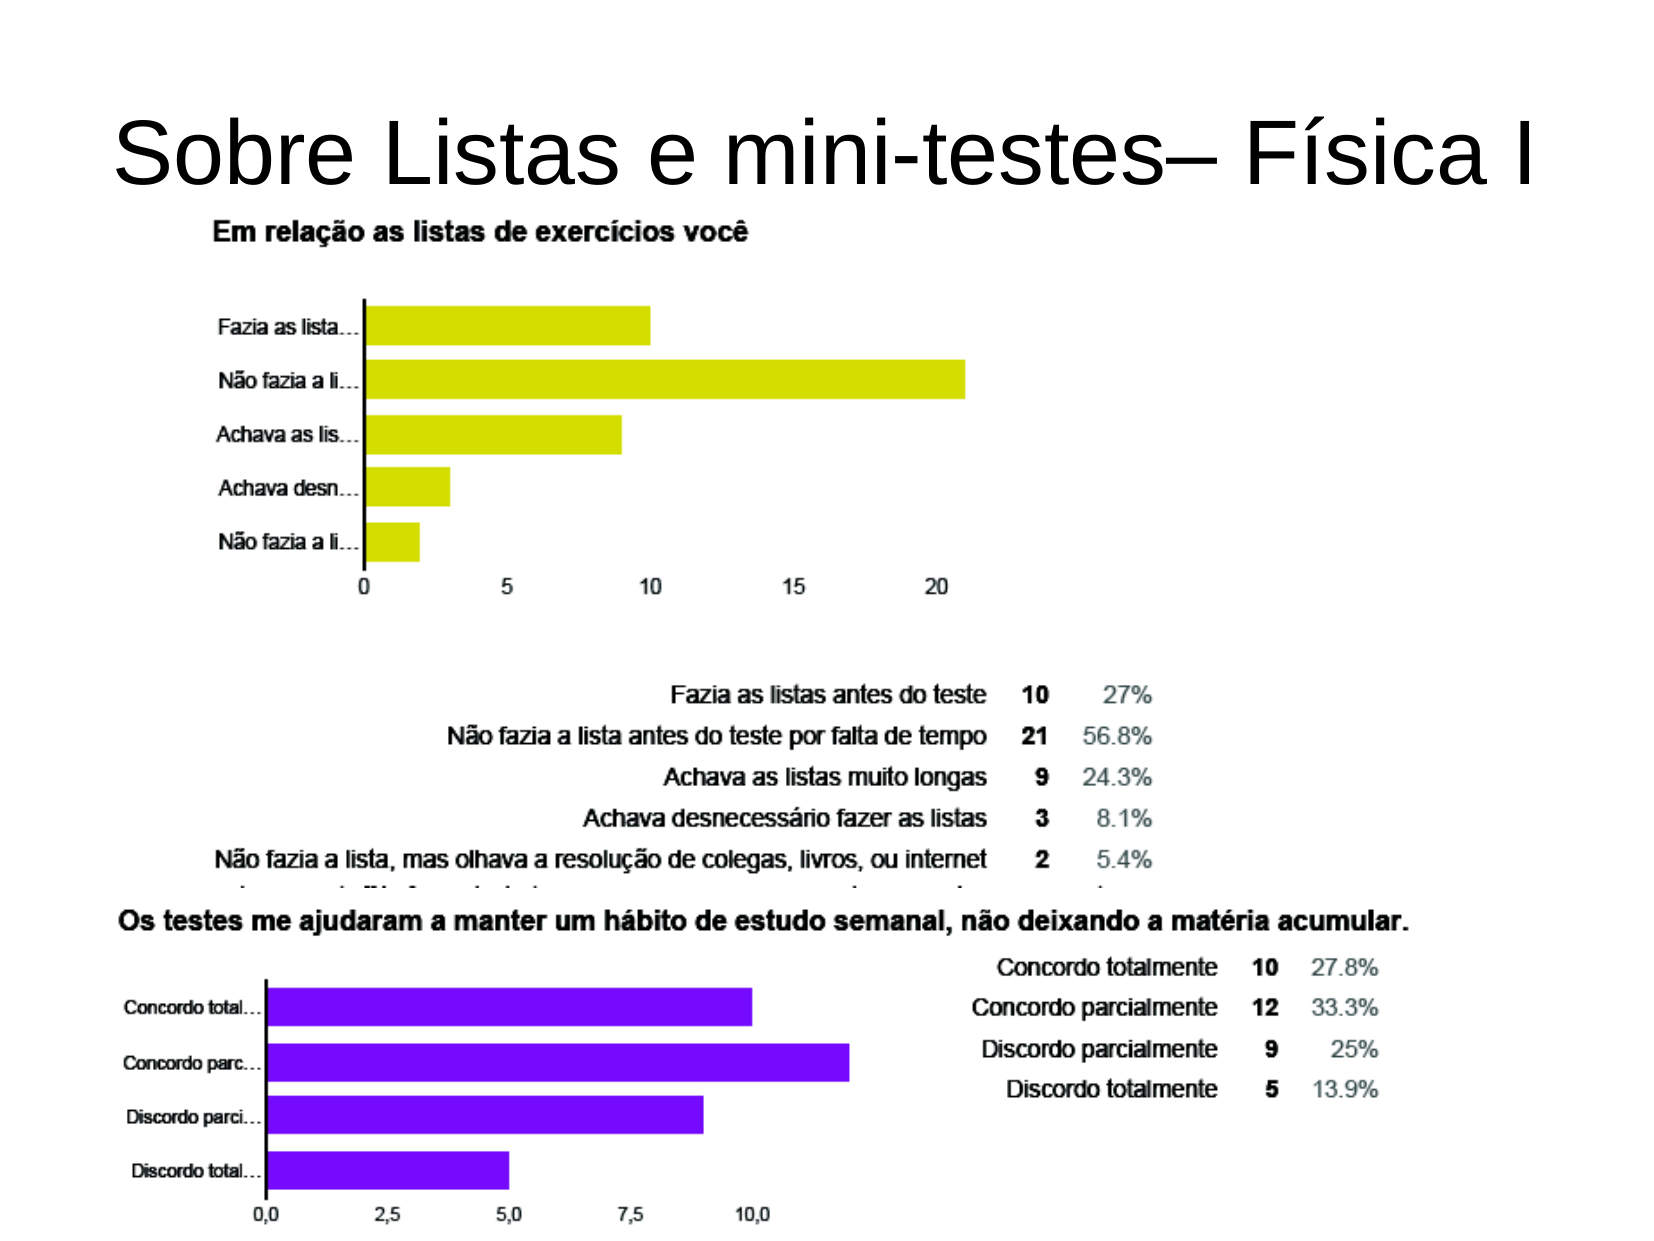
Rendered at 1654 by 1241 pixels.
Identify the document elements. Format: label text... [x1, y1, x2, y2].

title Sobre Listas e mini-testes– Física I [82, 49, 1571, 257]
picture [93, 903, 1433, 1241]
picture [177, 199, 1182, 888]
